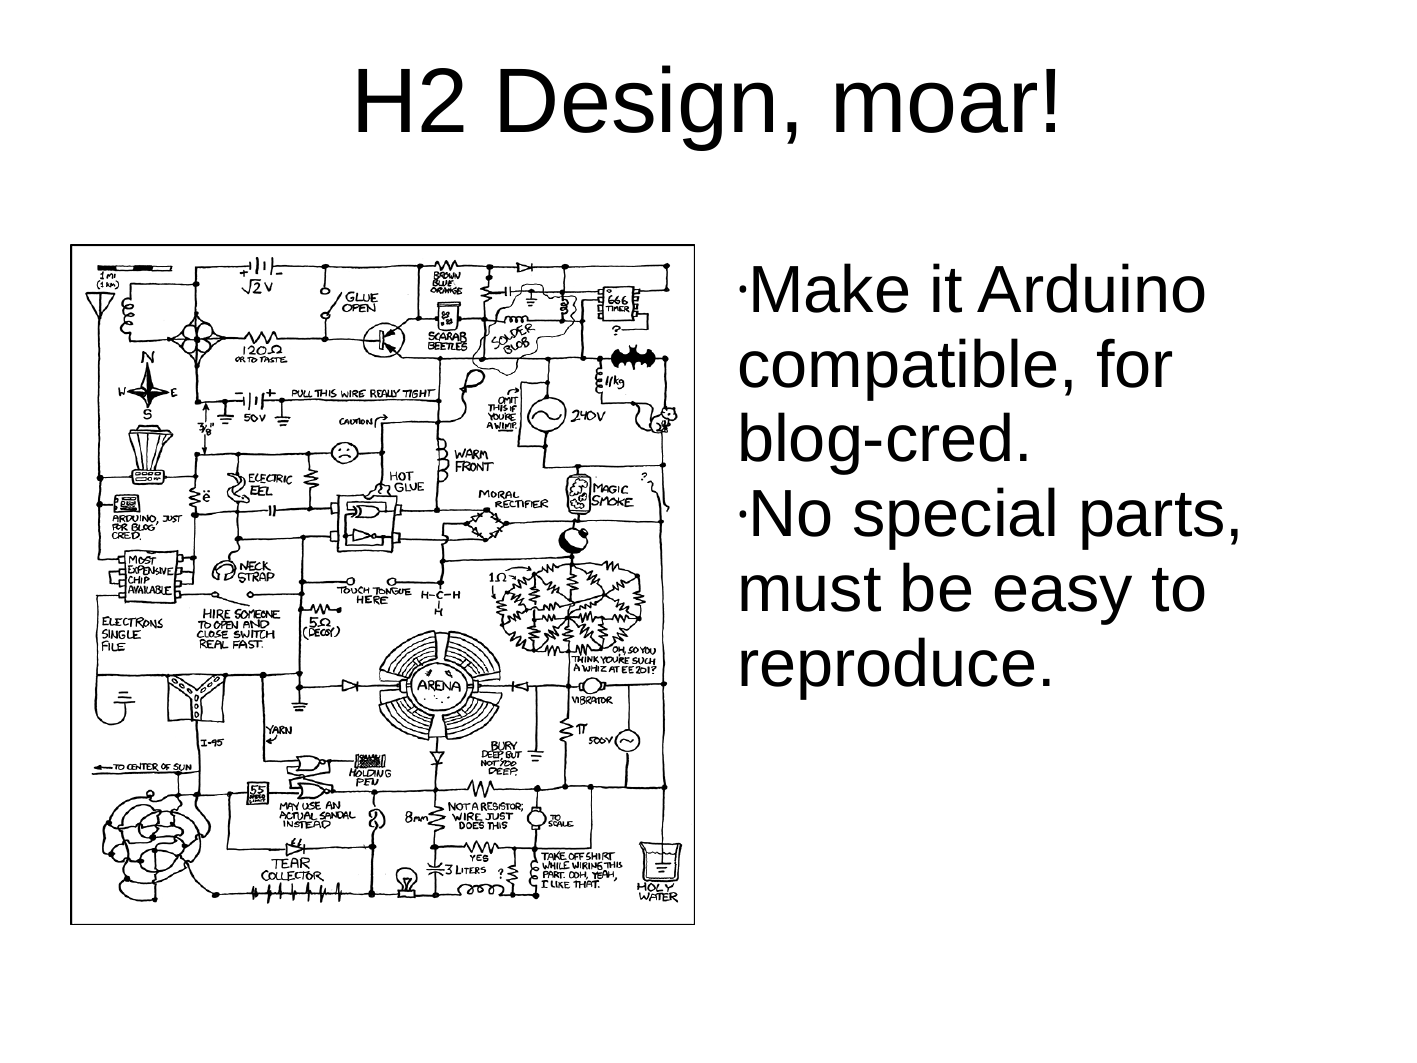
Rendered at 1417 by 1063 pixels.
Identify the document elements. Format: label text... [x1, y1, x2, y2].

text_box H2 Design, moar! [70, 42, 1346, 172]
picture [70, 244, 695, 925]
text_box Make it Arduino compatible, for blog-cred. No special parts, must be easy to reproduce. [722, 244, 1346, 758]
